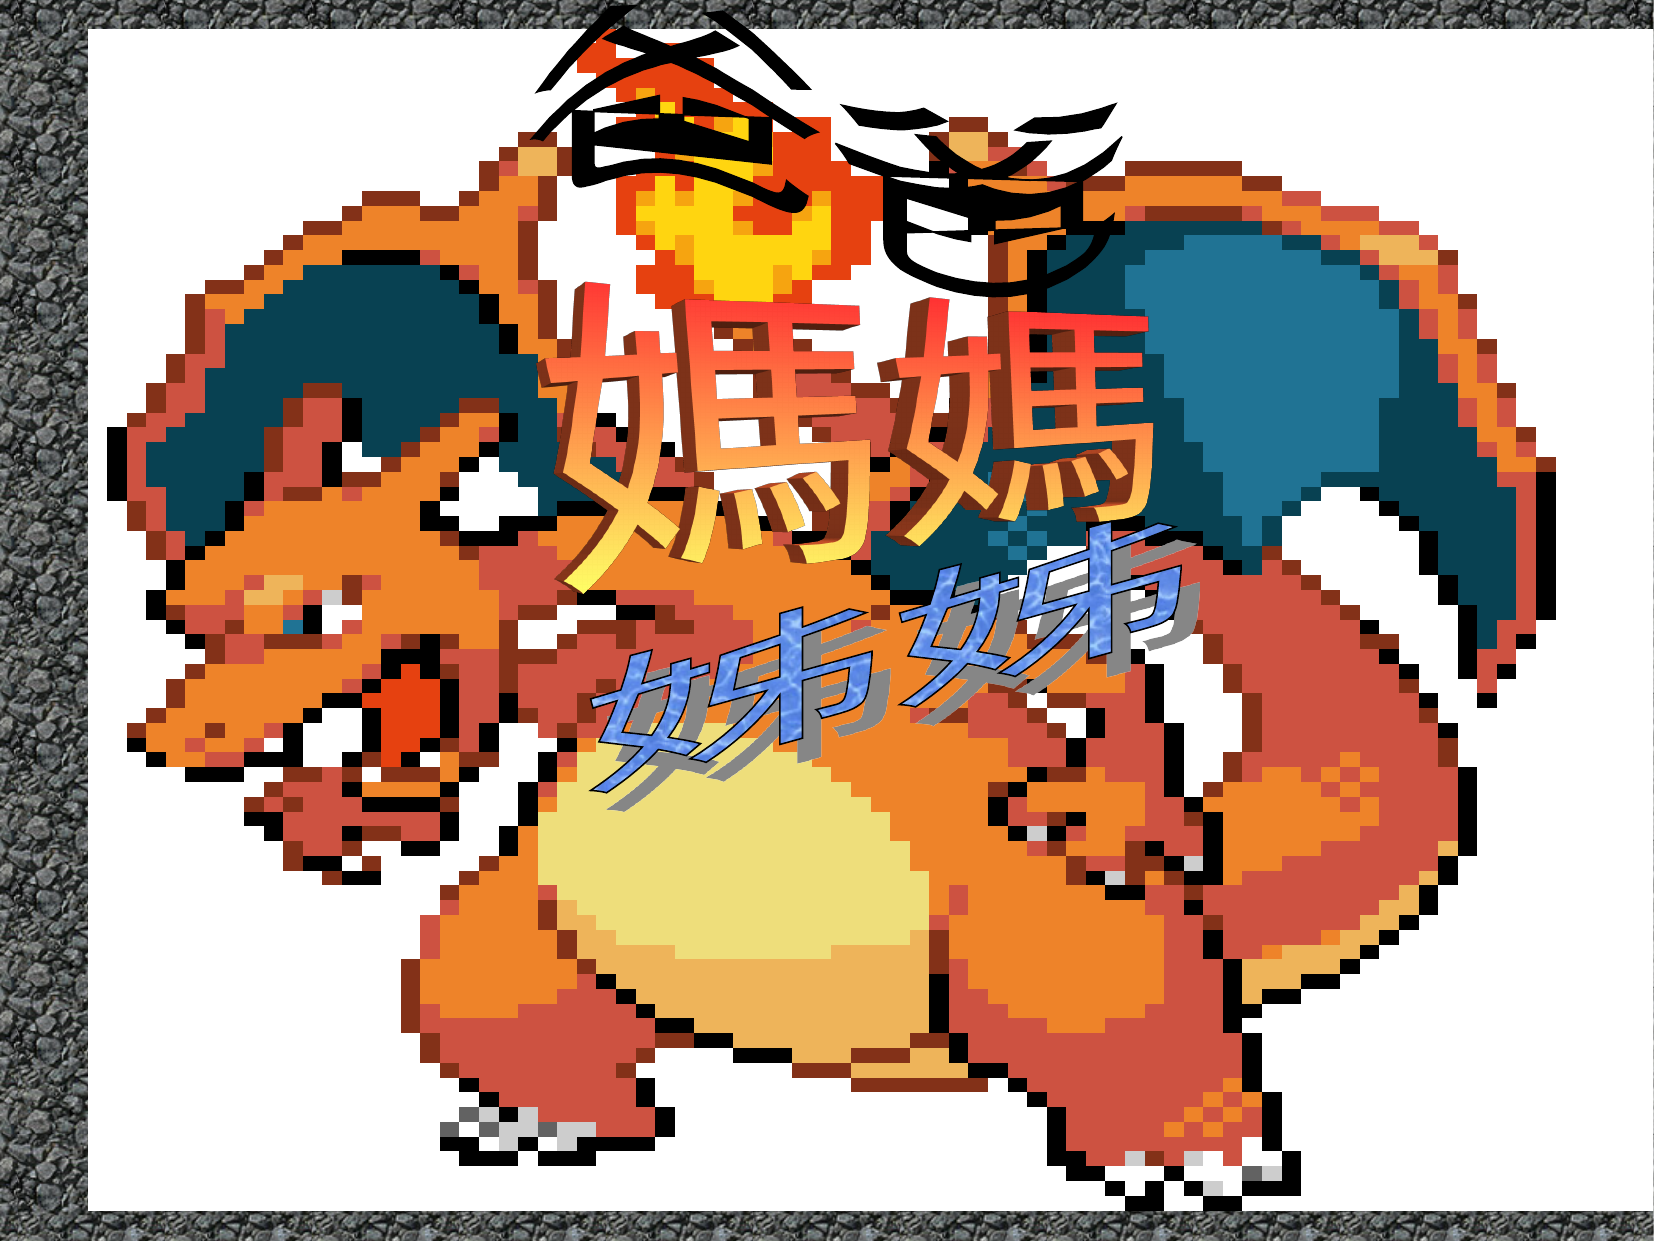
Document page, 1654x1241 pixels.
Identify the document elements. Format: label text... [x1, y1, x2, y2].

text_box 爸爸 [842, 105, 948, 130]
text_box 爸爸 [703, 11, 811, 90]
text_box 爸爸 [1015, 103, 1116, 134]
text_box 爸爸 [835, 134, 1123, 297]
picture [0, 0, 1654, 1241]
text_box 爸爸 [536, 5, 636, 93]
text_box 姊姊 [590, 649, 710, 793]
text_box 姊姊 [899, 564, 1019, 707]
text_box 姊姊 [690, 607, 873, 763]
text_box 爸爸 [531, 26, 819, 213]
text_box 姊姊 [999, 521, 1182, 677]
